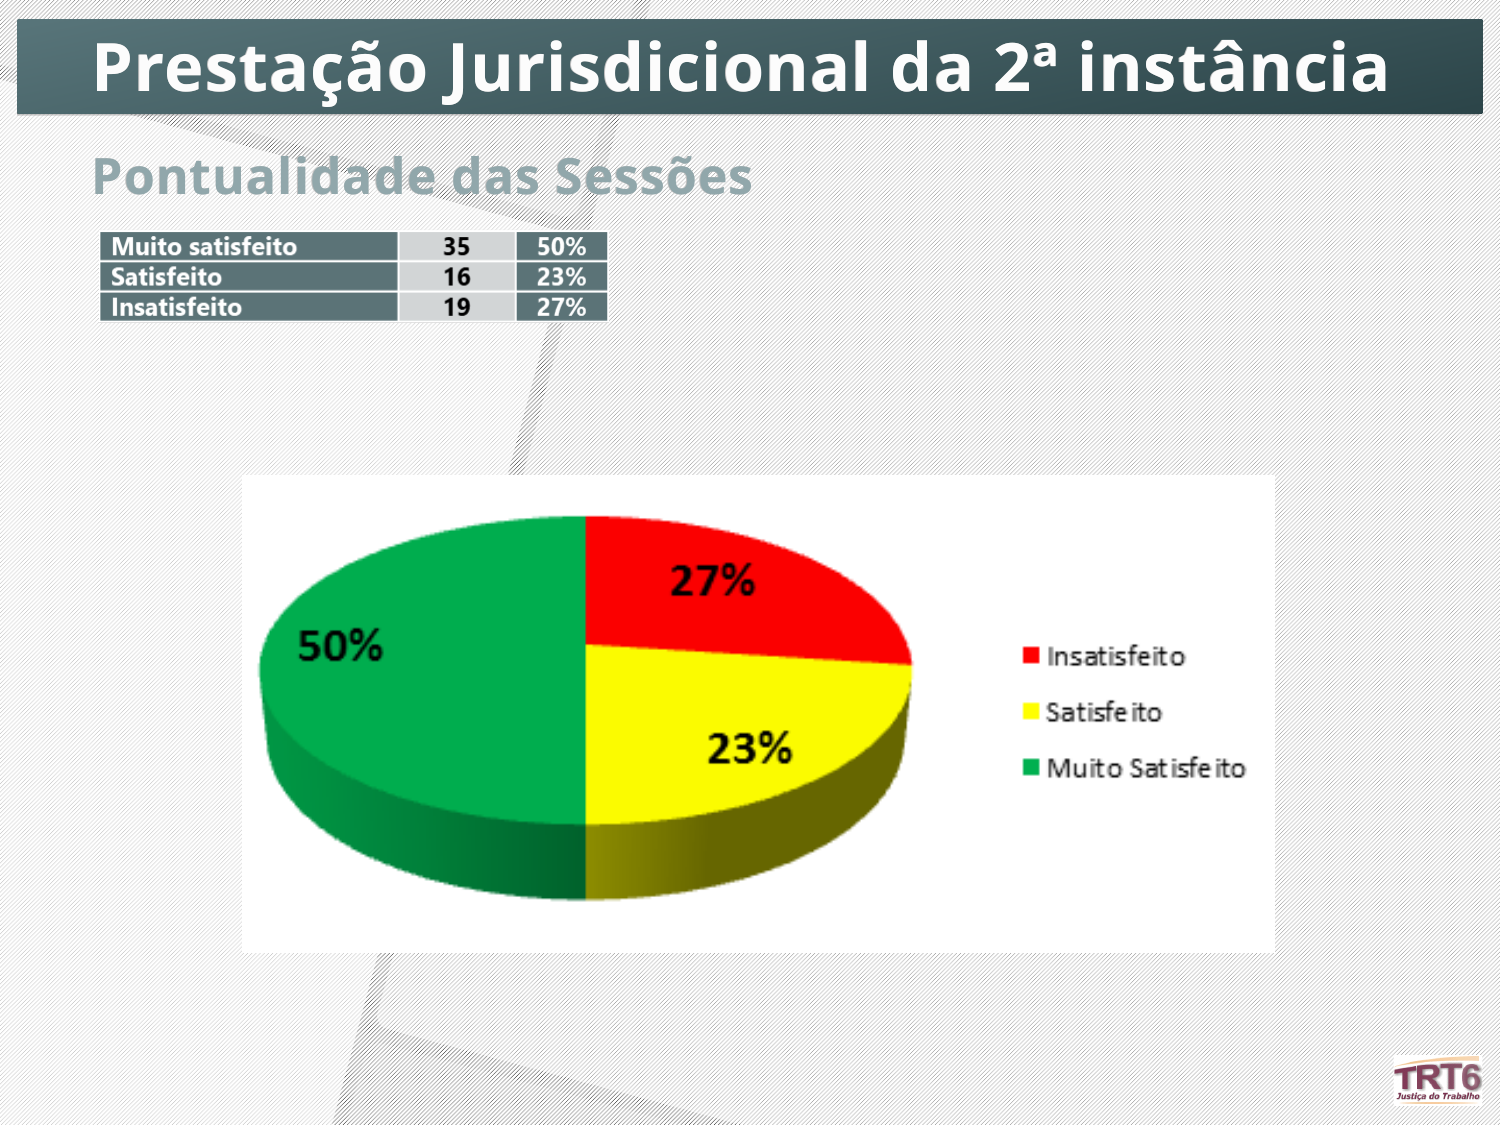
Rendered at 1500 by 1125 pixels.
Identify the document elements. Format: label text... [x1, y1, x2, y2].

text_box Prestação Jurisdicional da 2ª instância [77, 18, 1500, 113]
text_box Pontualidade das Sessões [77, 137, 1447, 212]
picture [1393, 1055, 1483, 1106]
picture [99, 222, 609, 336]
text_box [18, 19, 1482, 114]
picture [242, 475, 1275, 953]
